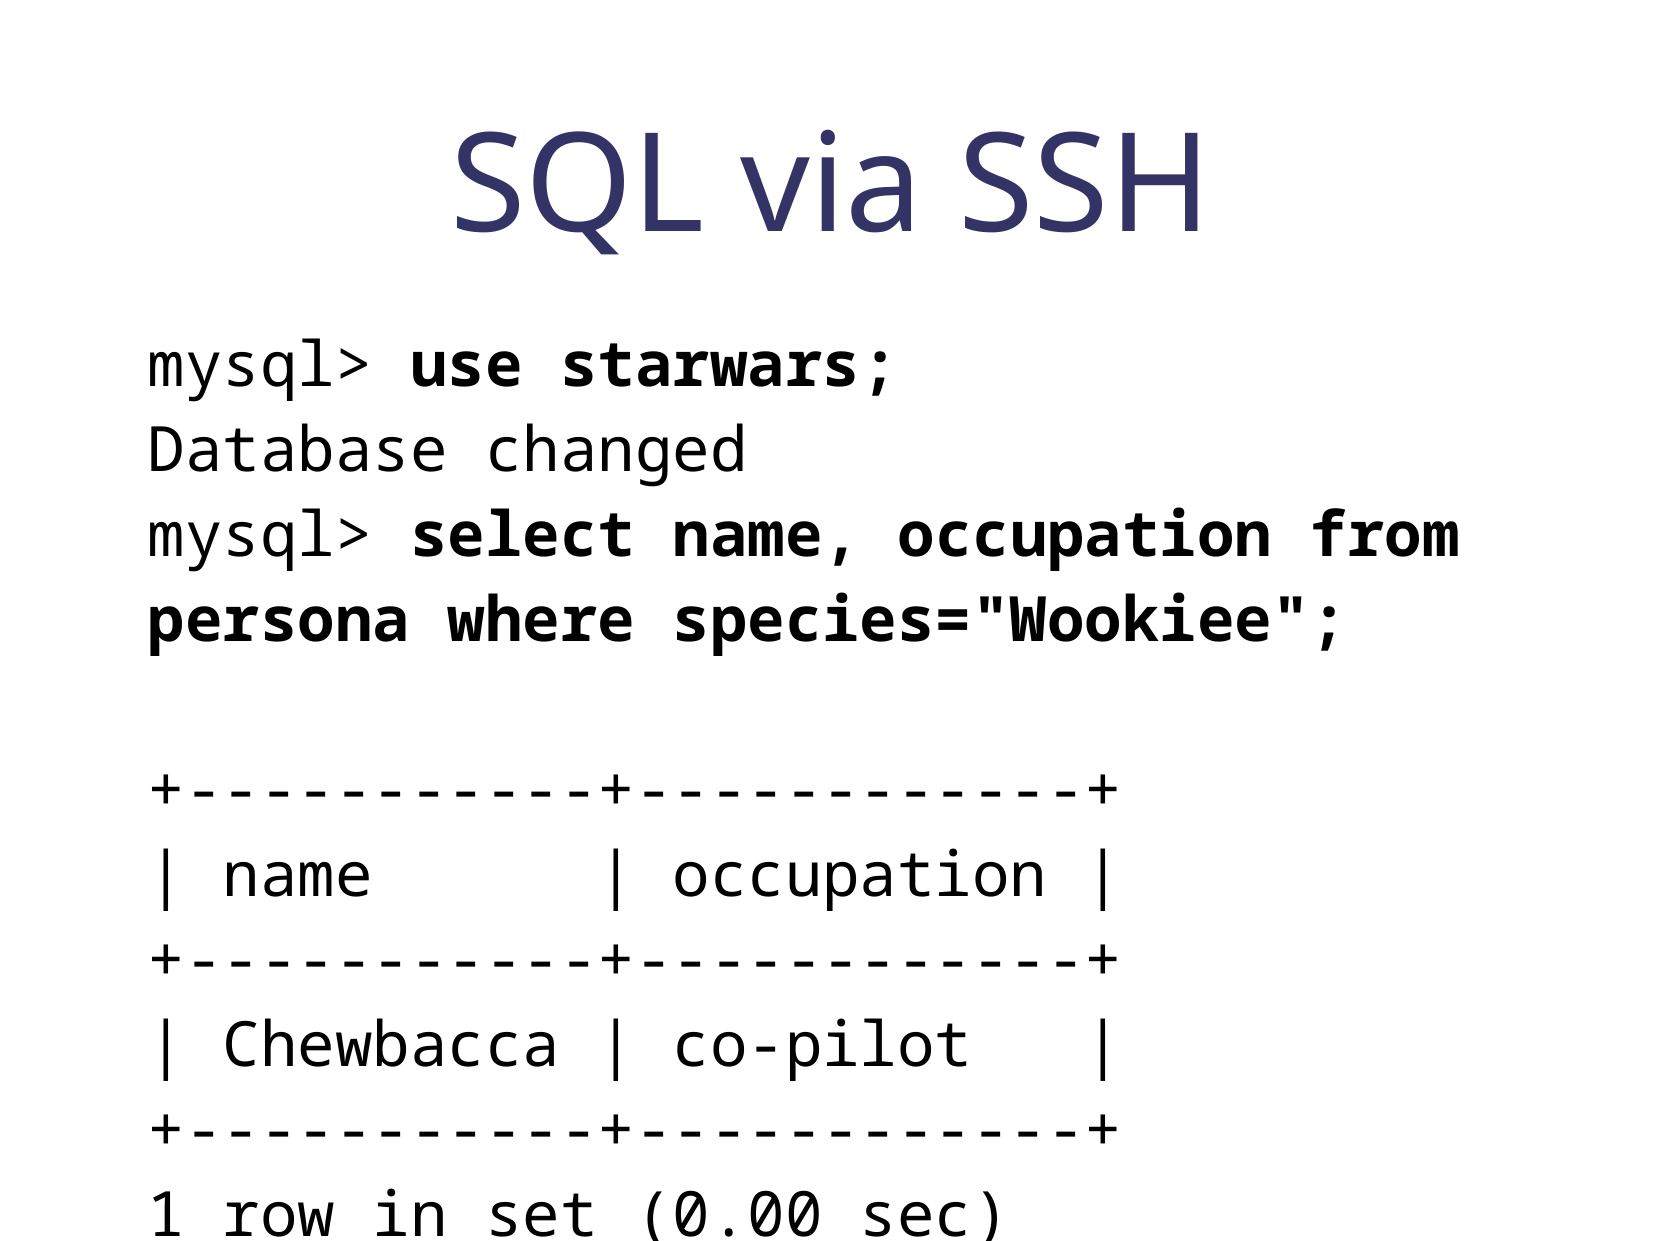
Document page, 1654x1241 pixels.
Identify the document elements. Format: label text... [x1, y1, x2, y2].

title SQL via SSH [86, 75, 1576, 283]
subtitle mysql> use starwars; Database changed mysql> select name, occupation from persona where species="Wookiee"; +-----------+------------+ | name | occupation | +-----------+------------+ | Chewbacca | co-pilot | +-----------+------------+ 1 row in set (0.00 sec) [147, 354, 1561, 1221]
